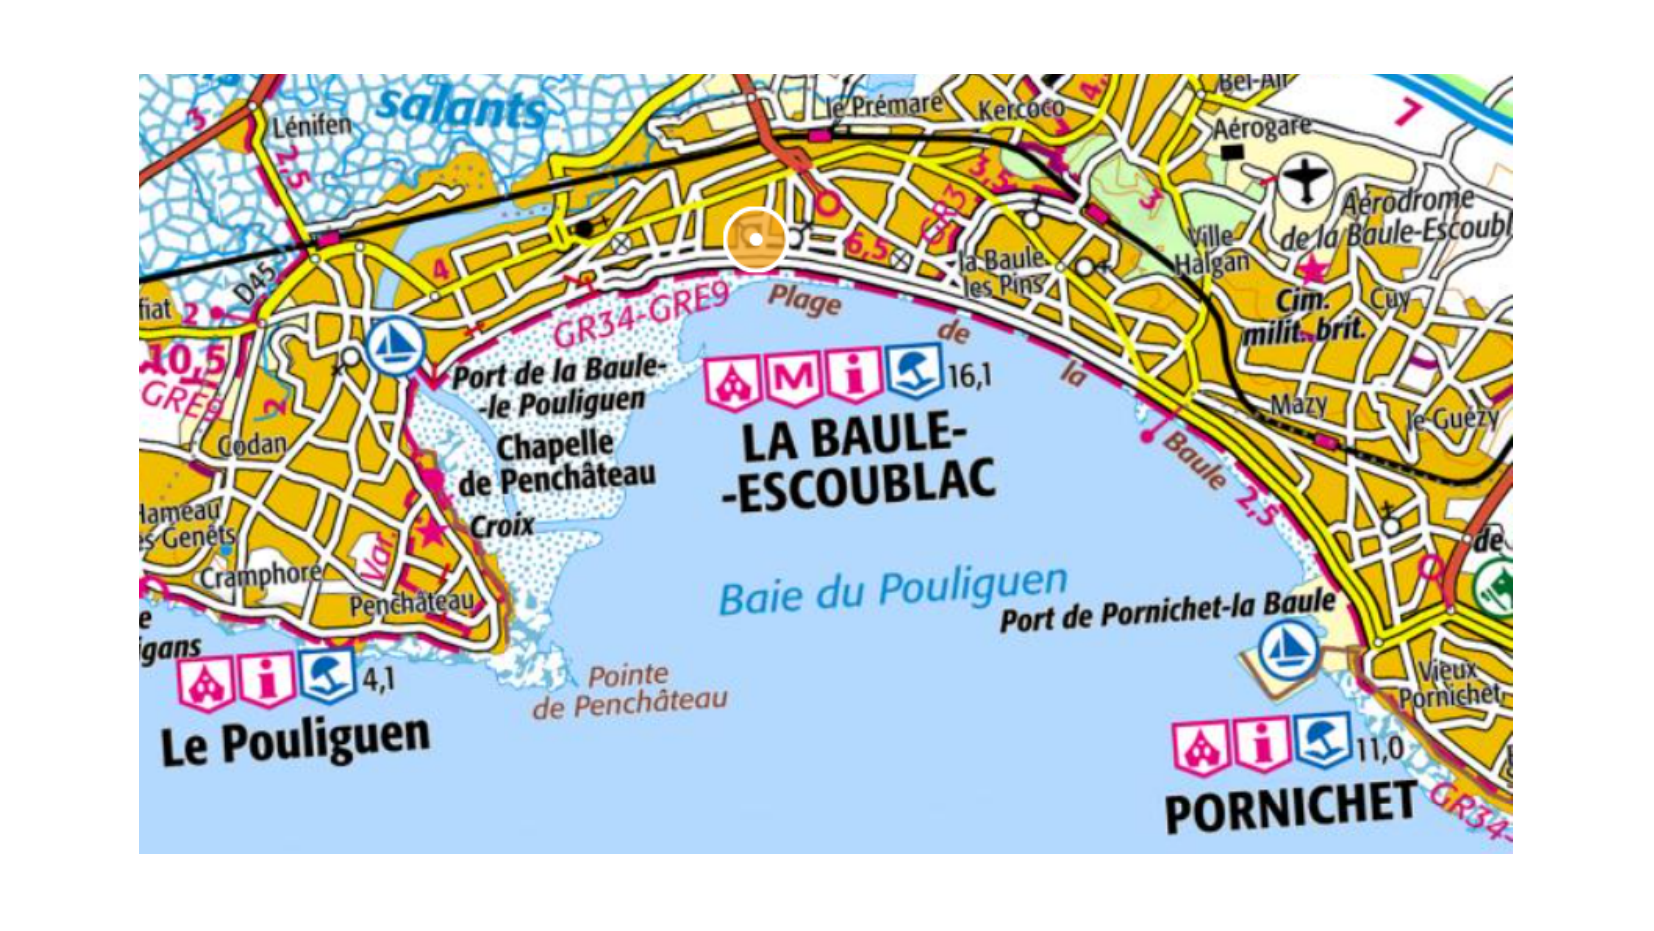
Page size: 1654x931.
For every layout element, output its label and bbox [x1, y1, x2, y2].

picture [139, 74, 1513, 854]
